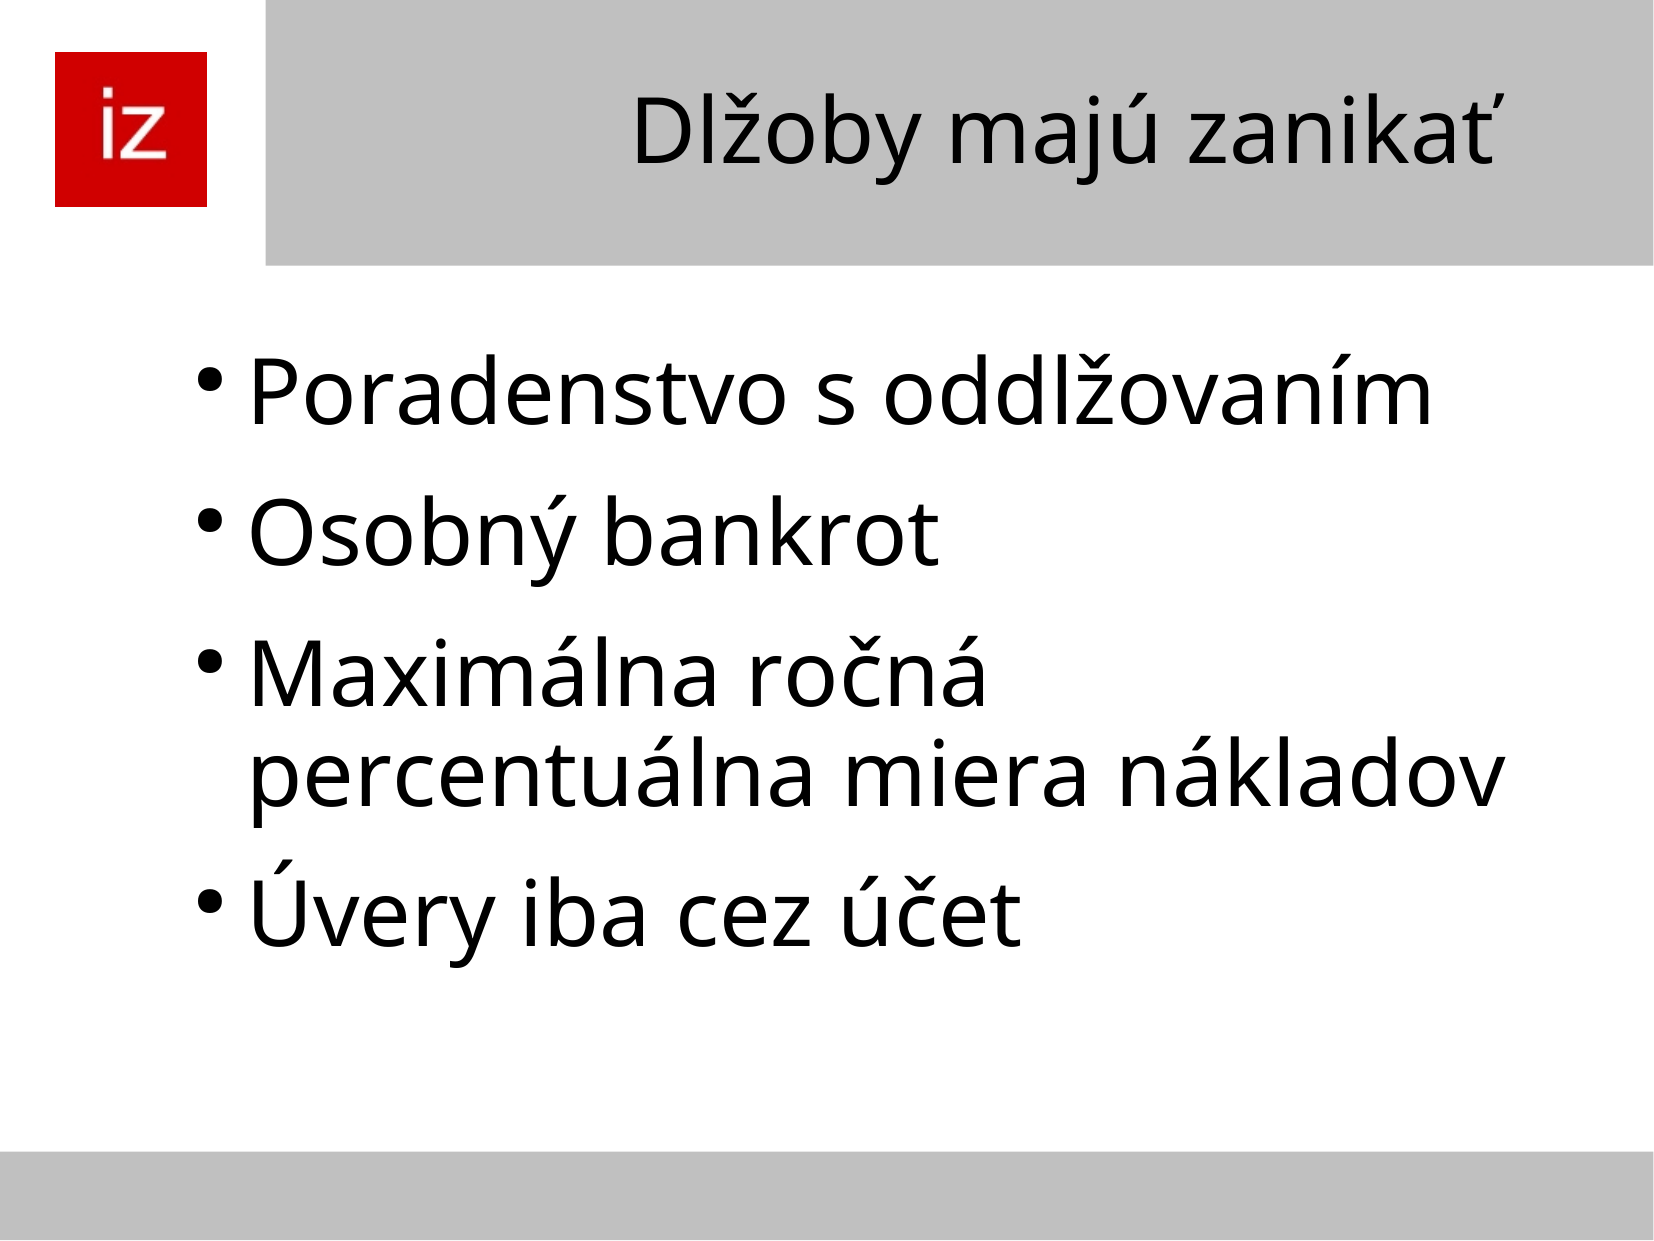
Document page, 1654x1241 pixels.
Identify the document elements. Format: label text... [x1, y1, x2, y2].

picture [55, 52, 207, 207]
list Poradenstvo s oddlžovaním Osobný bankrot Maximálna ročná percentuálna miera nákladov Úvery iba cez účet [121, 344, 1533, 1126]
title Dlžoby majú zanikať [561, 29, 1565, 237]
